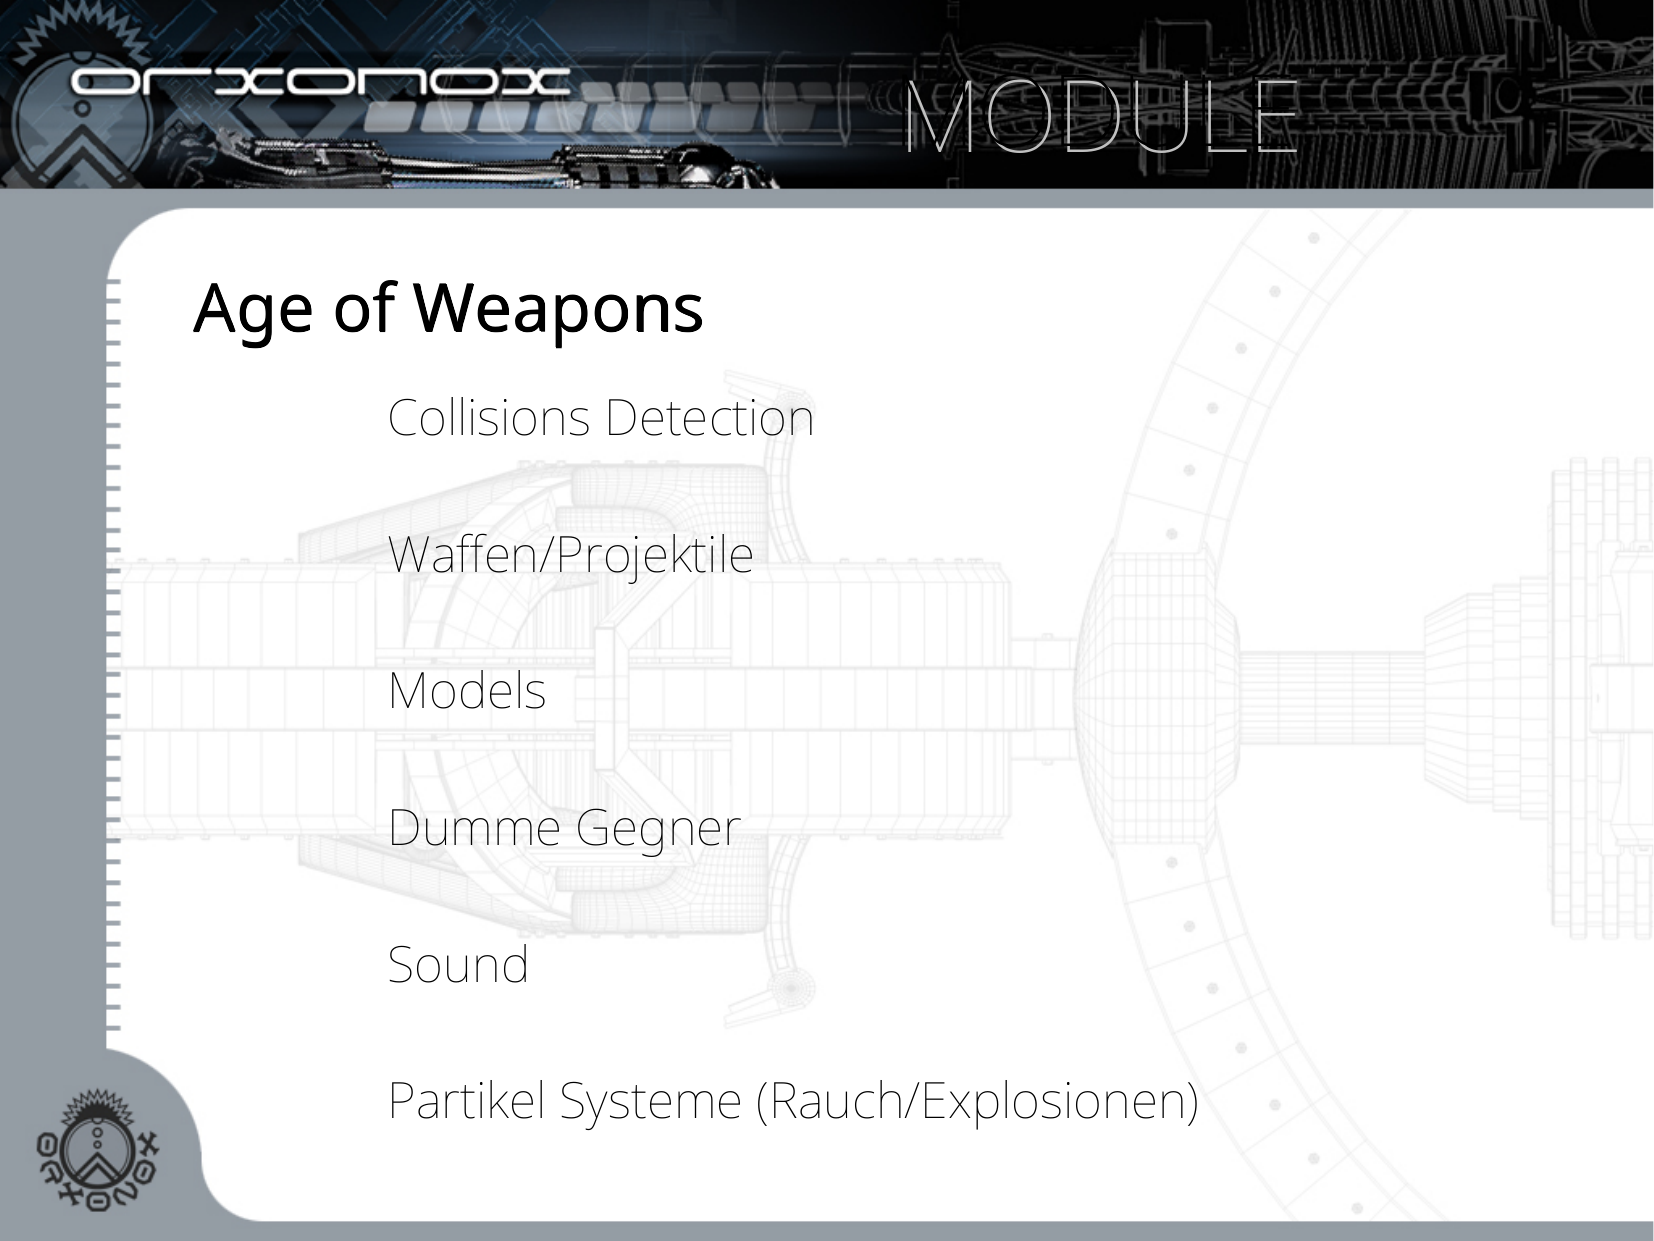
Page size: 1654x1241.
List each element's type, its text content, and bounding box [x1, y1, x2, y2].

picture [0, 0, 1654, 1241]
text_box Collisions Detection Waffen/Projektile Models Dumme Gegner Sound Partikel Systeme (Rauch/Explosionen) [337, 375, 1613, 985]
text_box Age of Weapons [193, 260, 1501, 288]
text_box MODULE [842, 32, 1483, 156]
